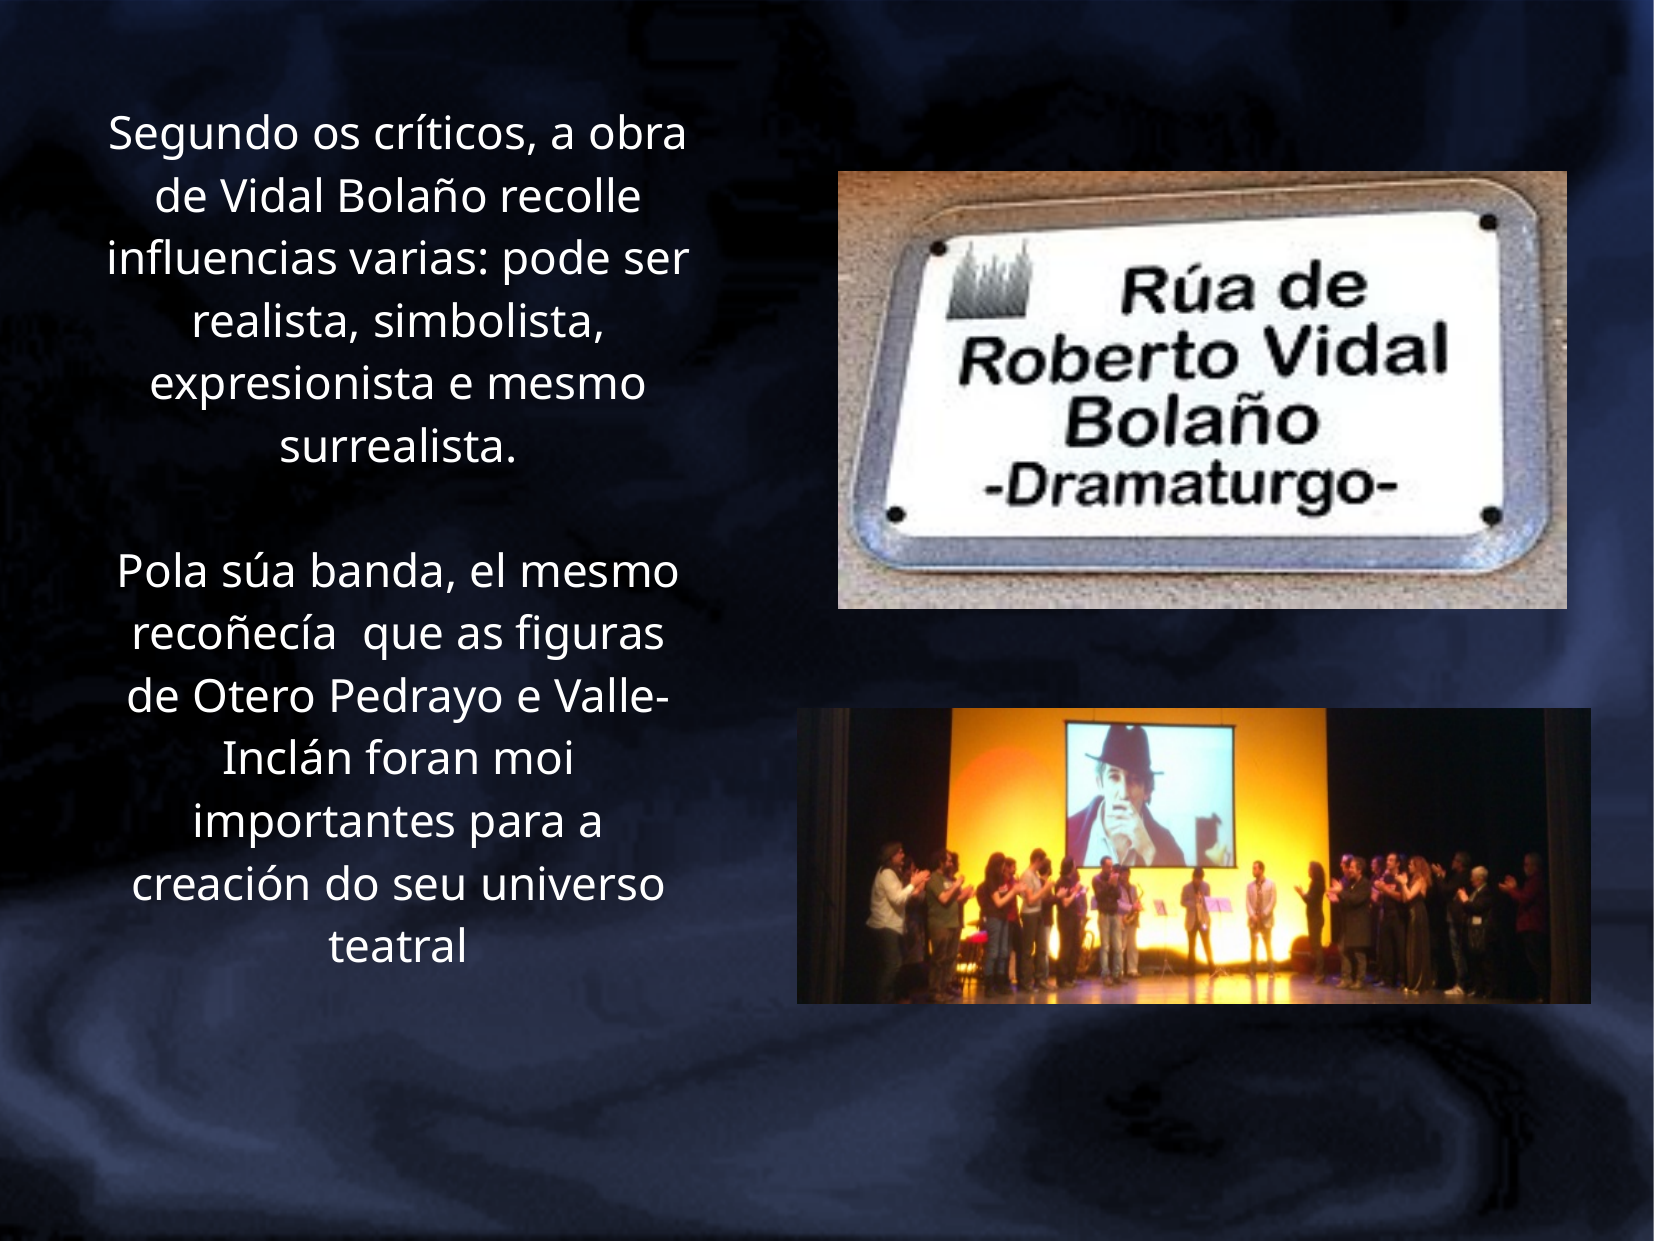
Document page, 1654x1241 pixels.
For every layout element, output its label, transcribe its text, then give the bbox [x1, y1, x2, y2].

text_box Segundo os críticos, a obra de Vidal Bolaño recolle influencias varias: pode ser realista, simbolista, expresionista e mesmo surrealista. Pola súa banda, el mesmo recoñecía que as figuras de Otero Pedrayo e Valle-Inclán foran moi importantes para a creación do seu universo teatral [88, 93, 709, 1076]
picture [0, 0, 1654, 1241]
